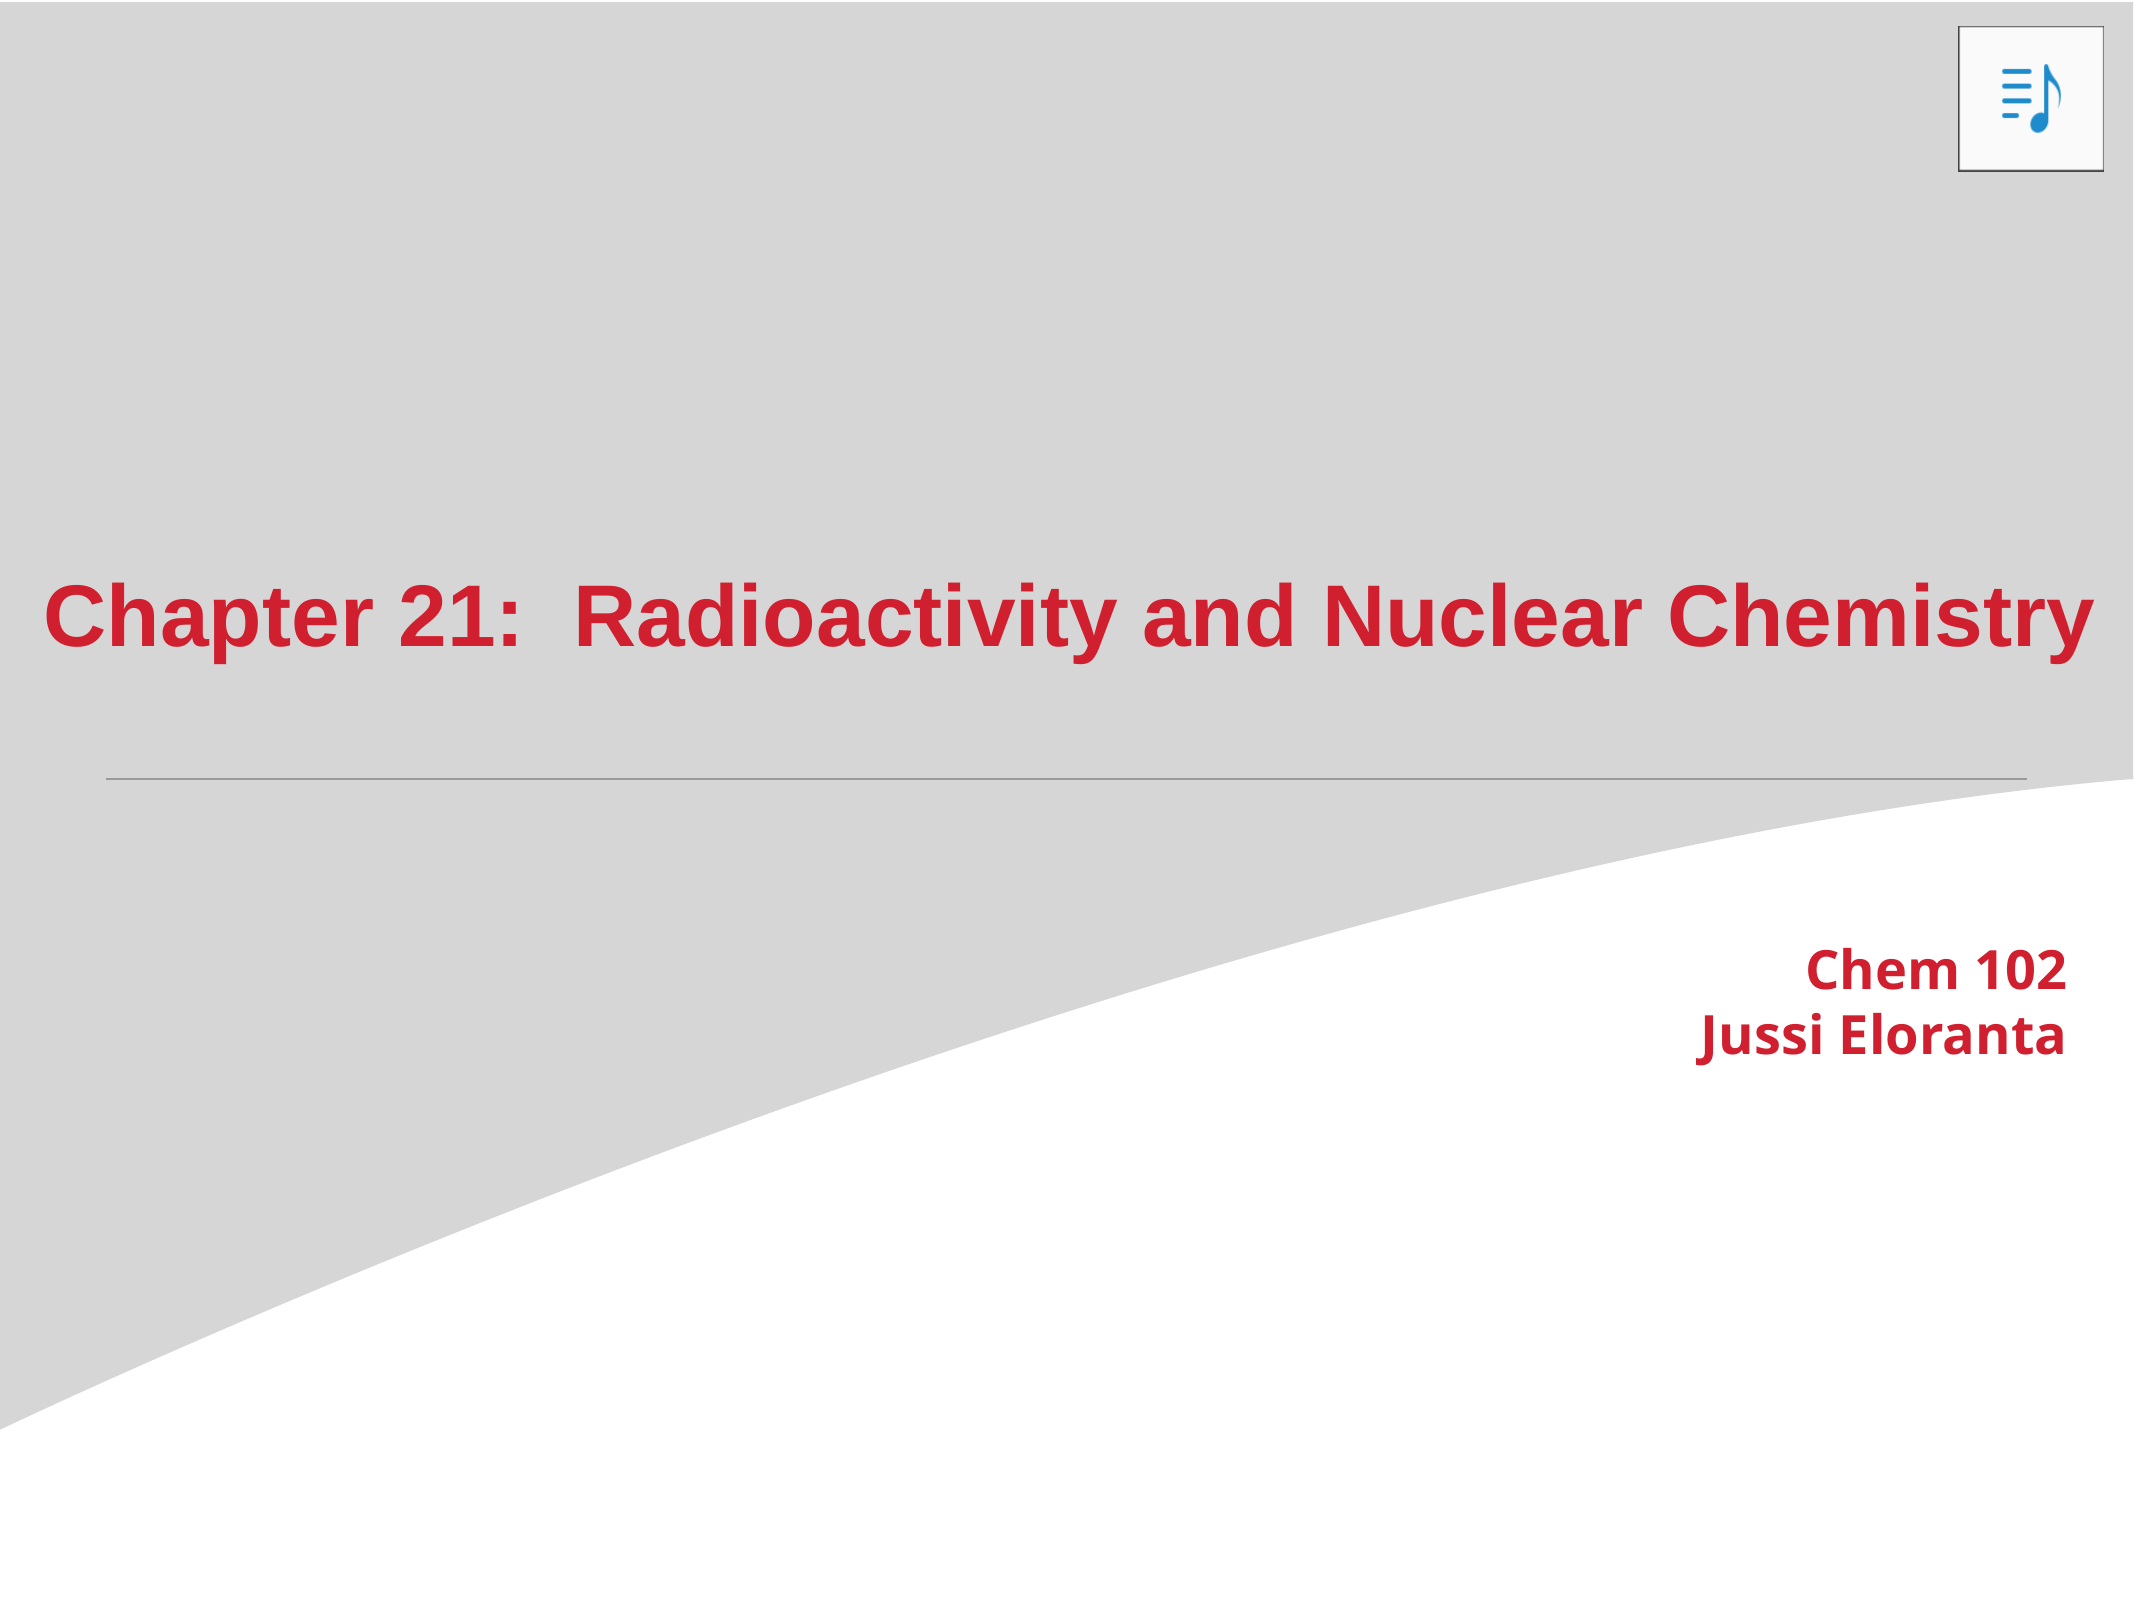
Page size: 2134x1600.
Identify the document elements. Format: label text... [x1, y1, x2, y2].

text_box [1957, 24, 2105, 173]
text_box Chem 102 Jussi Eloranta [1609, 927, 2077, 1089]
title Chapter 21: Radioactivity and Nuclear Chemistry [35, 540, 2134, 673]
